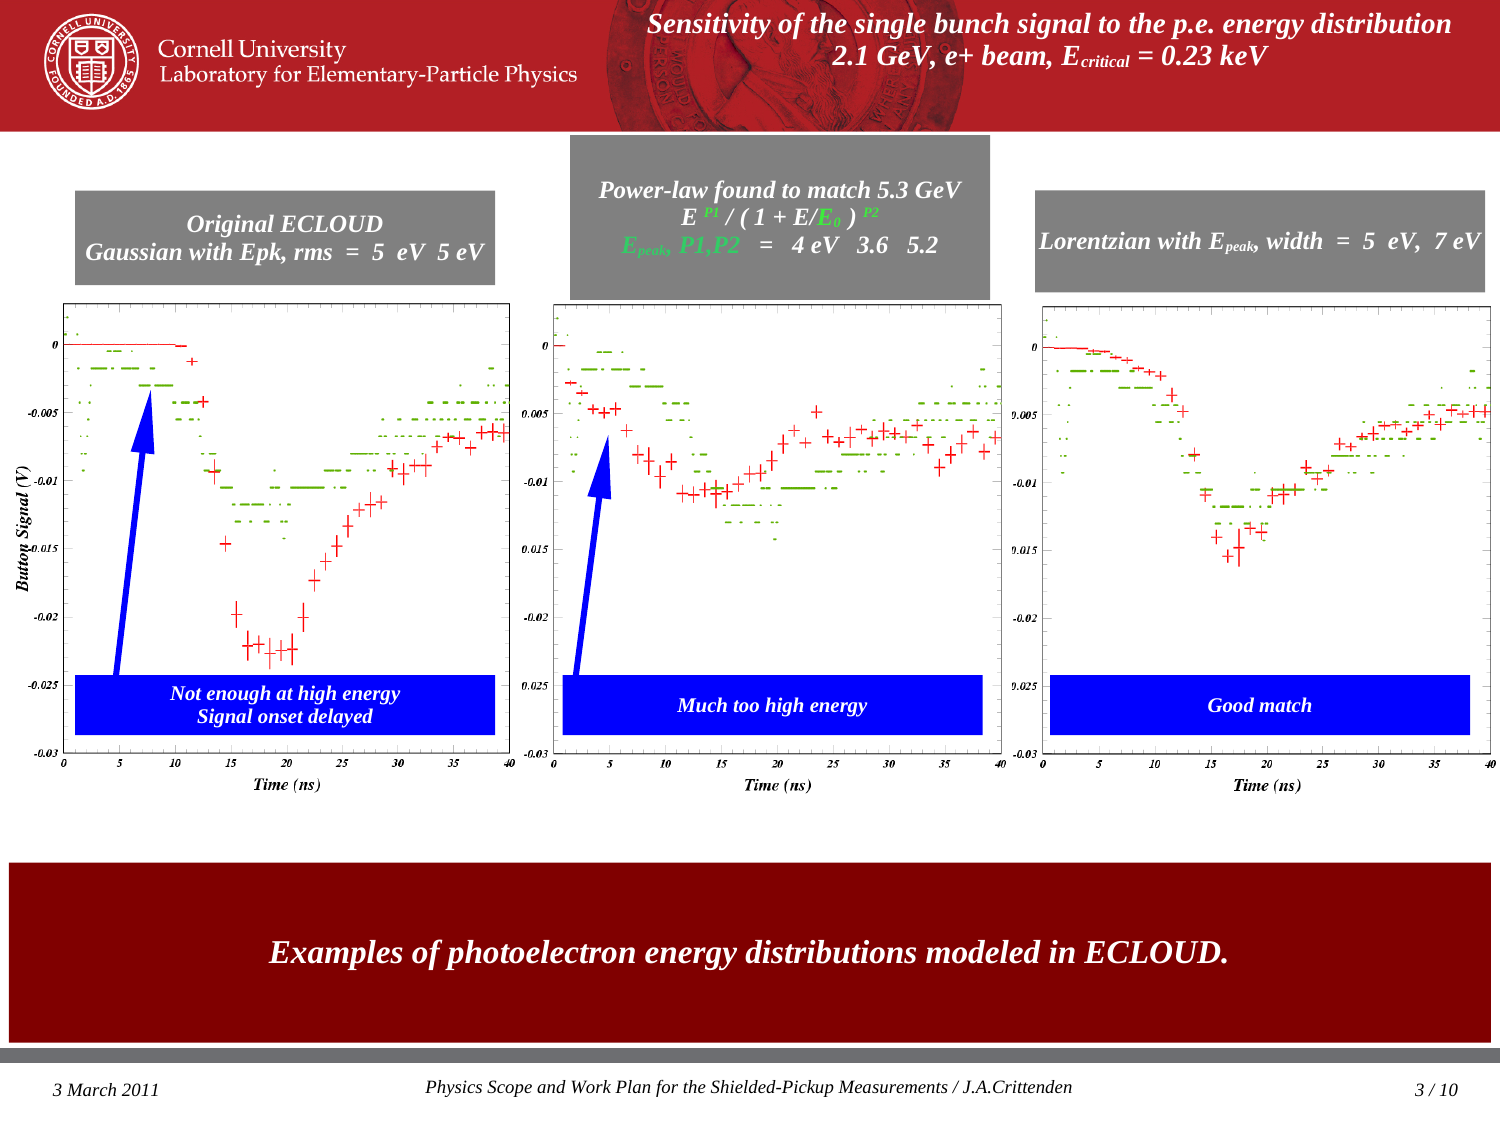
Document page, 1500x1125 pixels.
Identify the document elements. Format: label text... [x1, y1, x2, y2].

text_box Lorentzian with Epeak, width = 5 eV, 7 eV [1035, 190, 1486, 293]
text_box Good match [1050, 675, 1471, 736]
picture [11, 299, 1500, 799]
text_box Original ECLOUD Gaussian with Epk, rms = 5 eV 5 eV [75, 190, 496, 286]
text_box Much too high energy [562, 675, 983, 736]
picture [0, 0, 1500, 132]
text_box Not enough at high energy Signal onset delayed [75, 675, 496, 736]
text_box Sensitivity of the single bunch signal to the p.e. energy distribution 2.1 GeV, e+ beam, Ecritical = 0.23 keV [600, 0, 1500, 113]
text_box Examples of photoelectron energy distributions modeled in ECLOUD. [8, 862, 1491, 1043]
text_box Power-law found to match 5.3 GeV E P1 / ( 1 + E/E0 ) P2 Epeak, P1,P2 = 4 eV 3.6 5.2 [570, 135, 991, 300]
